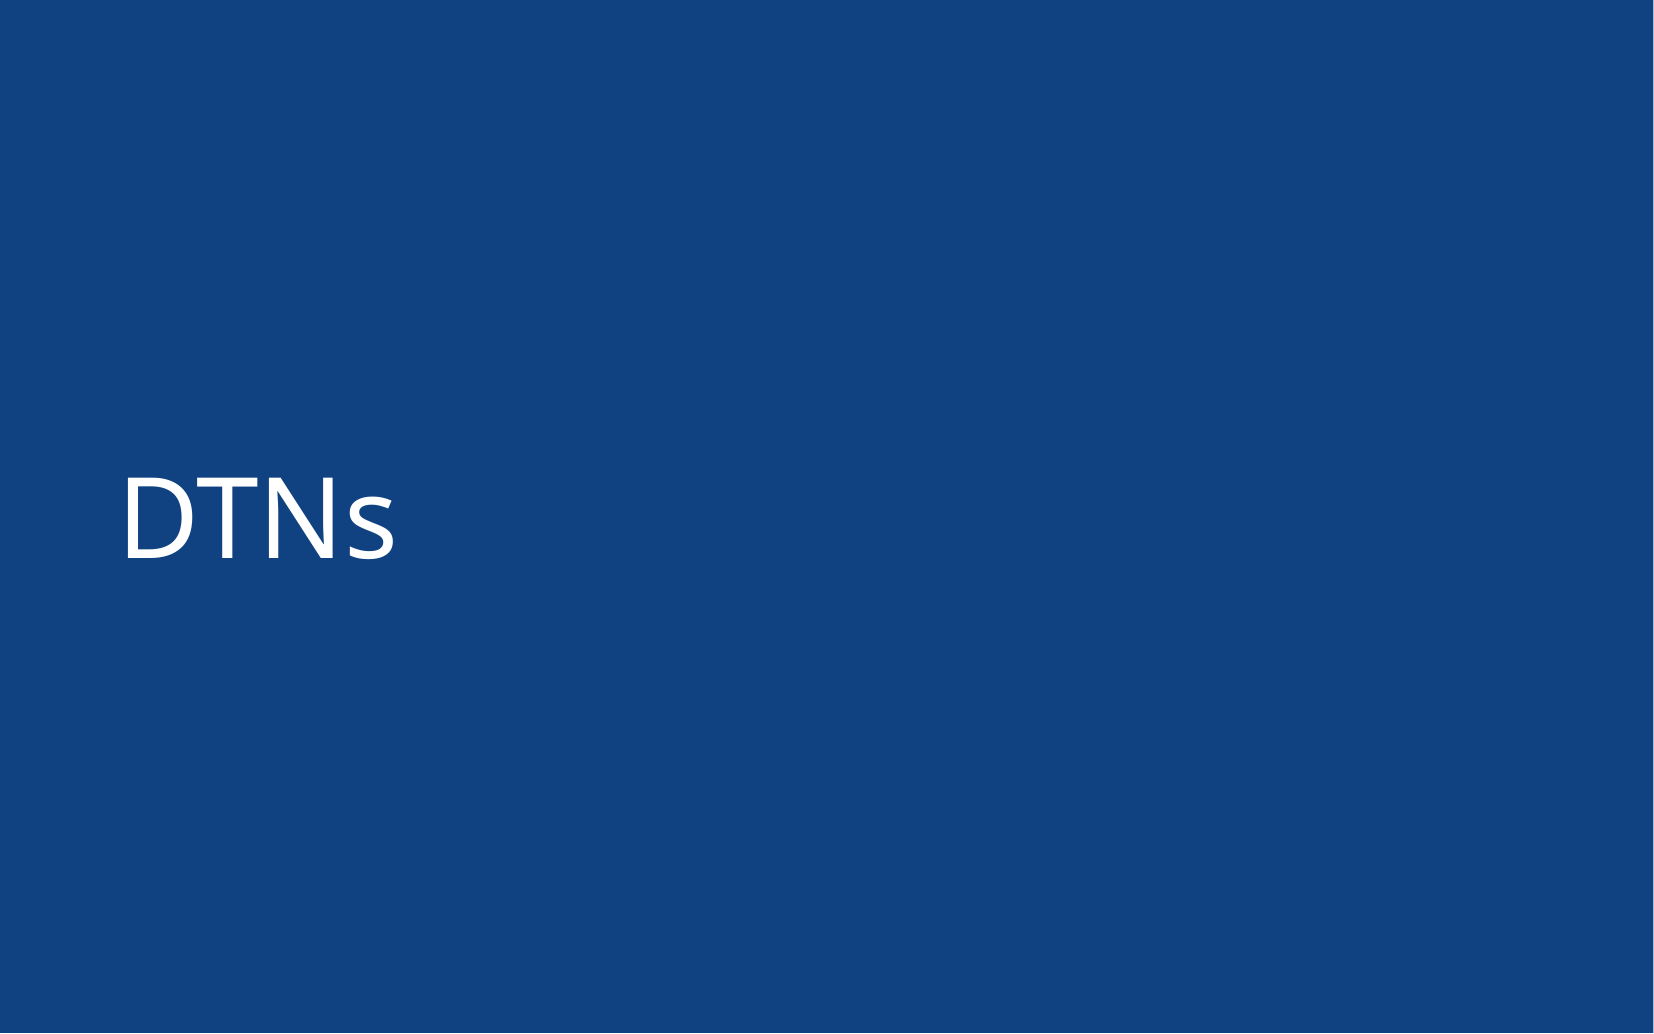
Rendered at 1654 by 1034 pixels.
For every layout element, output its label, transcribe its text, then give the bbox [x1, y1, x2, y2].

title DTNs [117, 279, 1633, 886]
